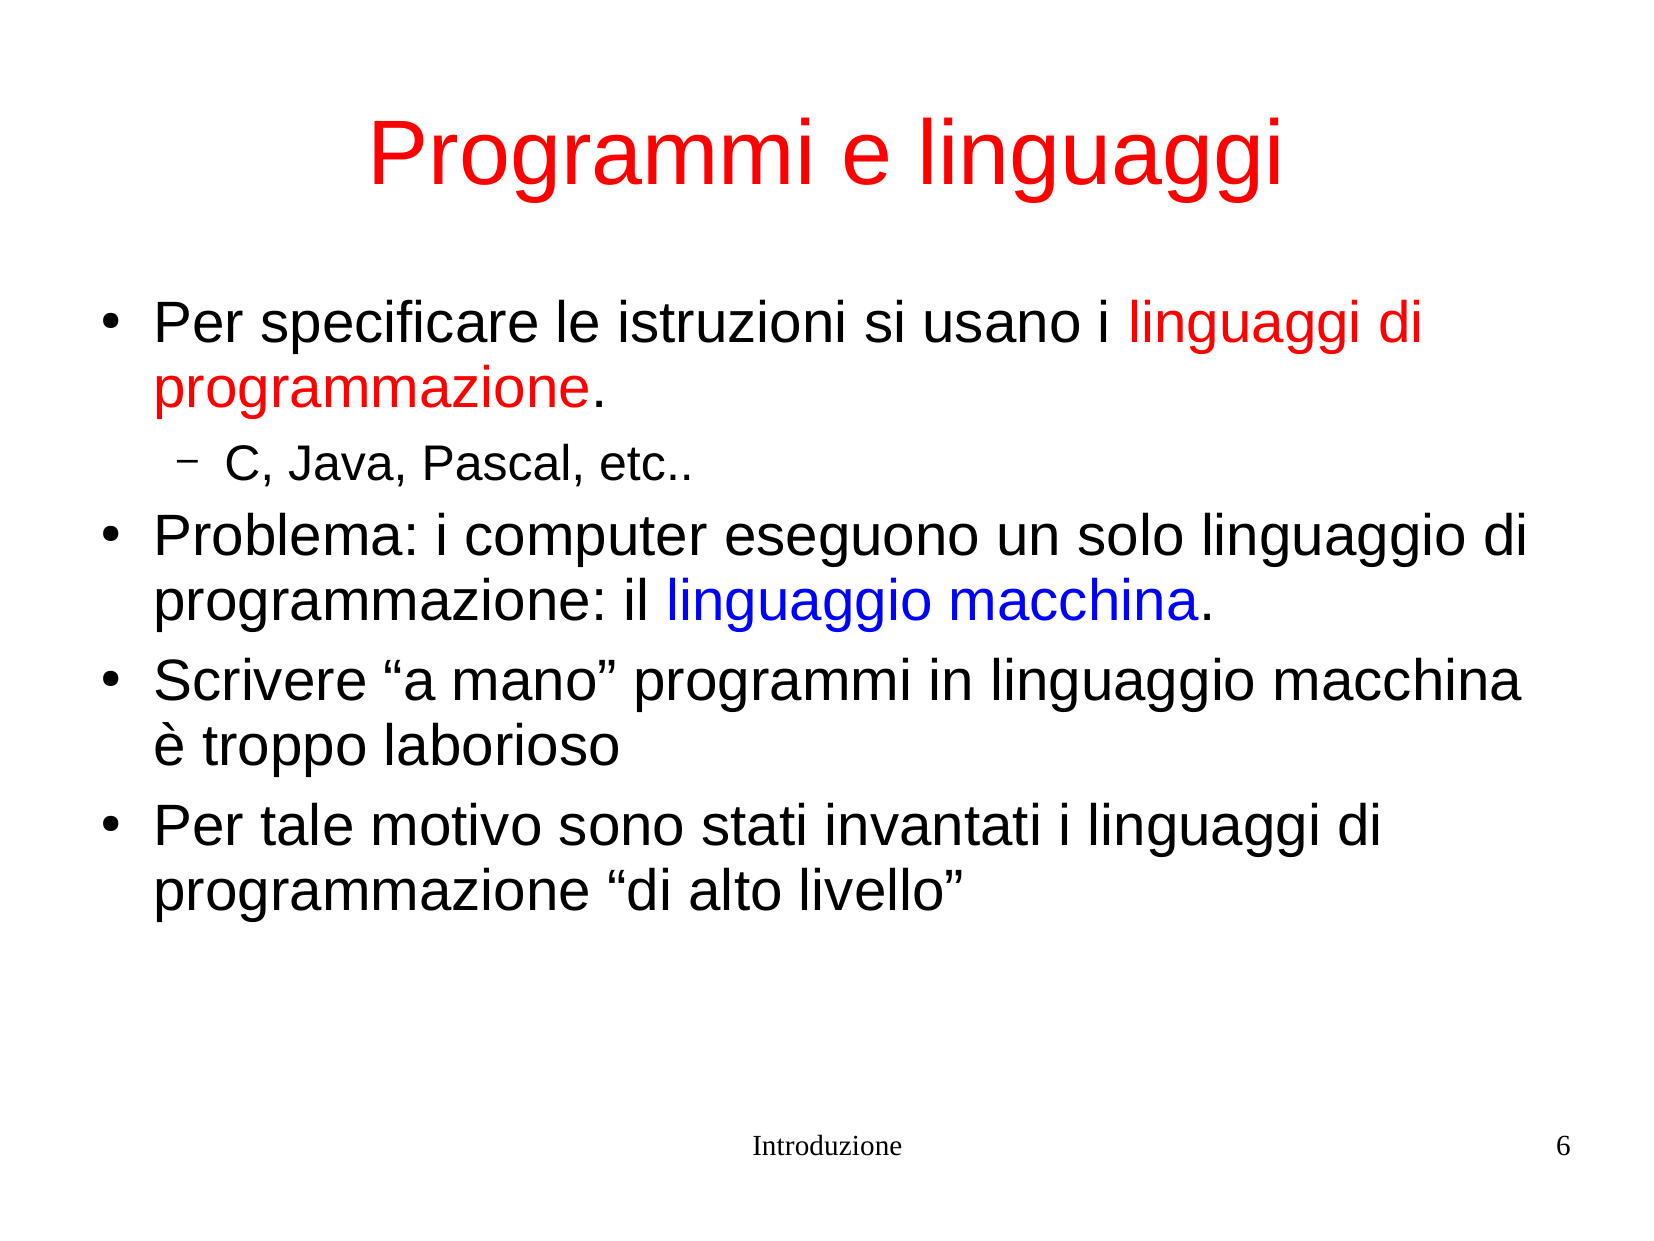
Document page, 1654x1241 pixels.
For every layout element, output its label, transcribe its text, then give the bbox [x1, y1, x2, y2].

list Per specificare le istruzioni si usano i linguaggi di programmazione. C, Java, Pascal, etc.. Problema: i computer eseguono un solo linguaggio di programmazione: il linguaggio macchina. Scrivere “a mano” programmi in linguaggio macchina è troppo laborioso Per tale motivo sono stati invantati i linguaggi di programmazione “di alto livello” [82, 290, 1571, 1109]
title Programmi e linguaggi [82, 49, 1571, 257]
